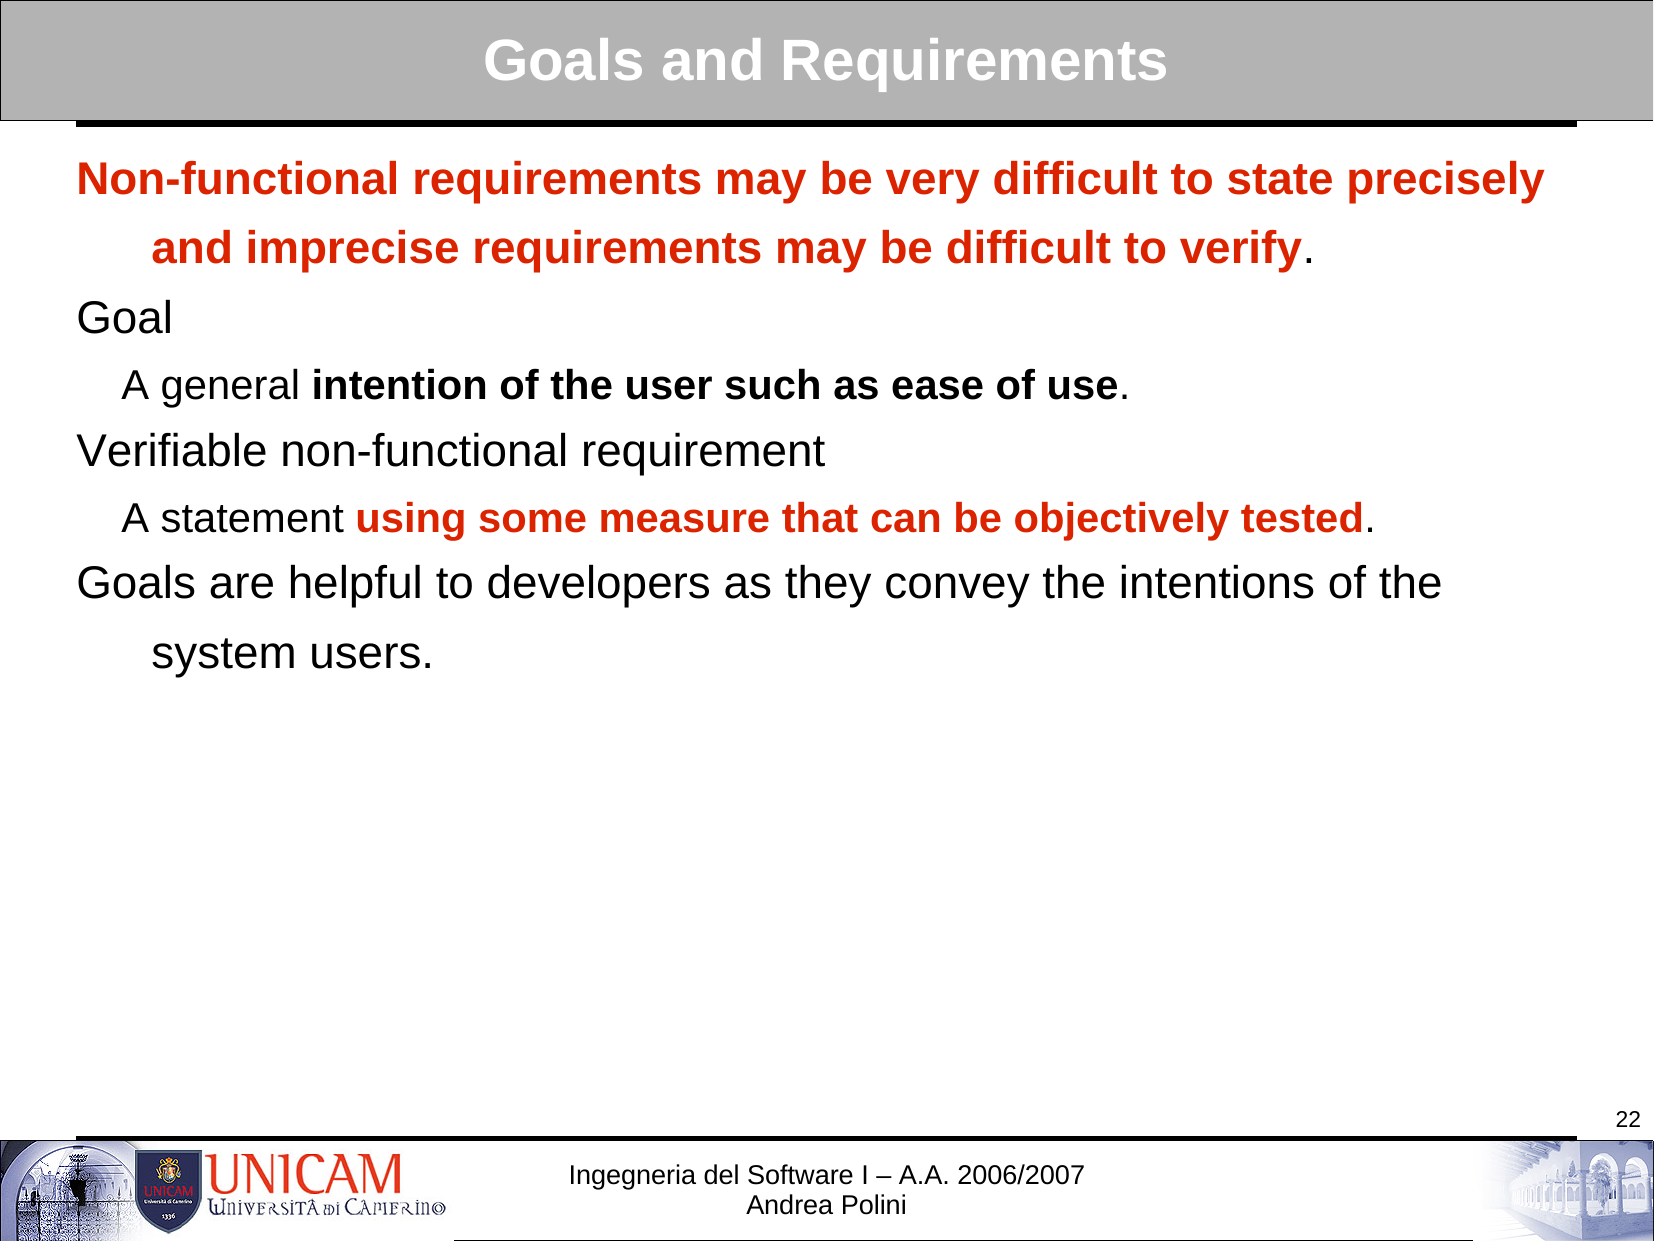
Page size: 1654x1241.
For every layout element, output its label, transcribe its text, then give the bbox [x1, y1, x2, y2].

title Goals and Requirements [0, 0, 1653, 121]
picture [1473, 1141, 1654, 1241]
picture [0, 1141, 454, 1241]
list Non-functional requirements may be very difficult to state precisely and imprecise requirements may be difficult to verify. Goal A general intention of the user such as ease of use. Verifiable non-functional requirement A statement using some measure that can be objectively tested. Goals are helpful to developers as they convey the intentions of the system users. [76, 152, 1577, 833]
